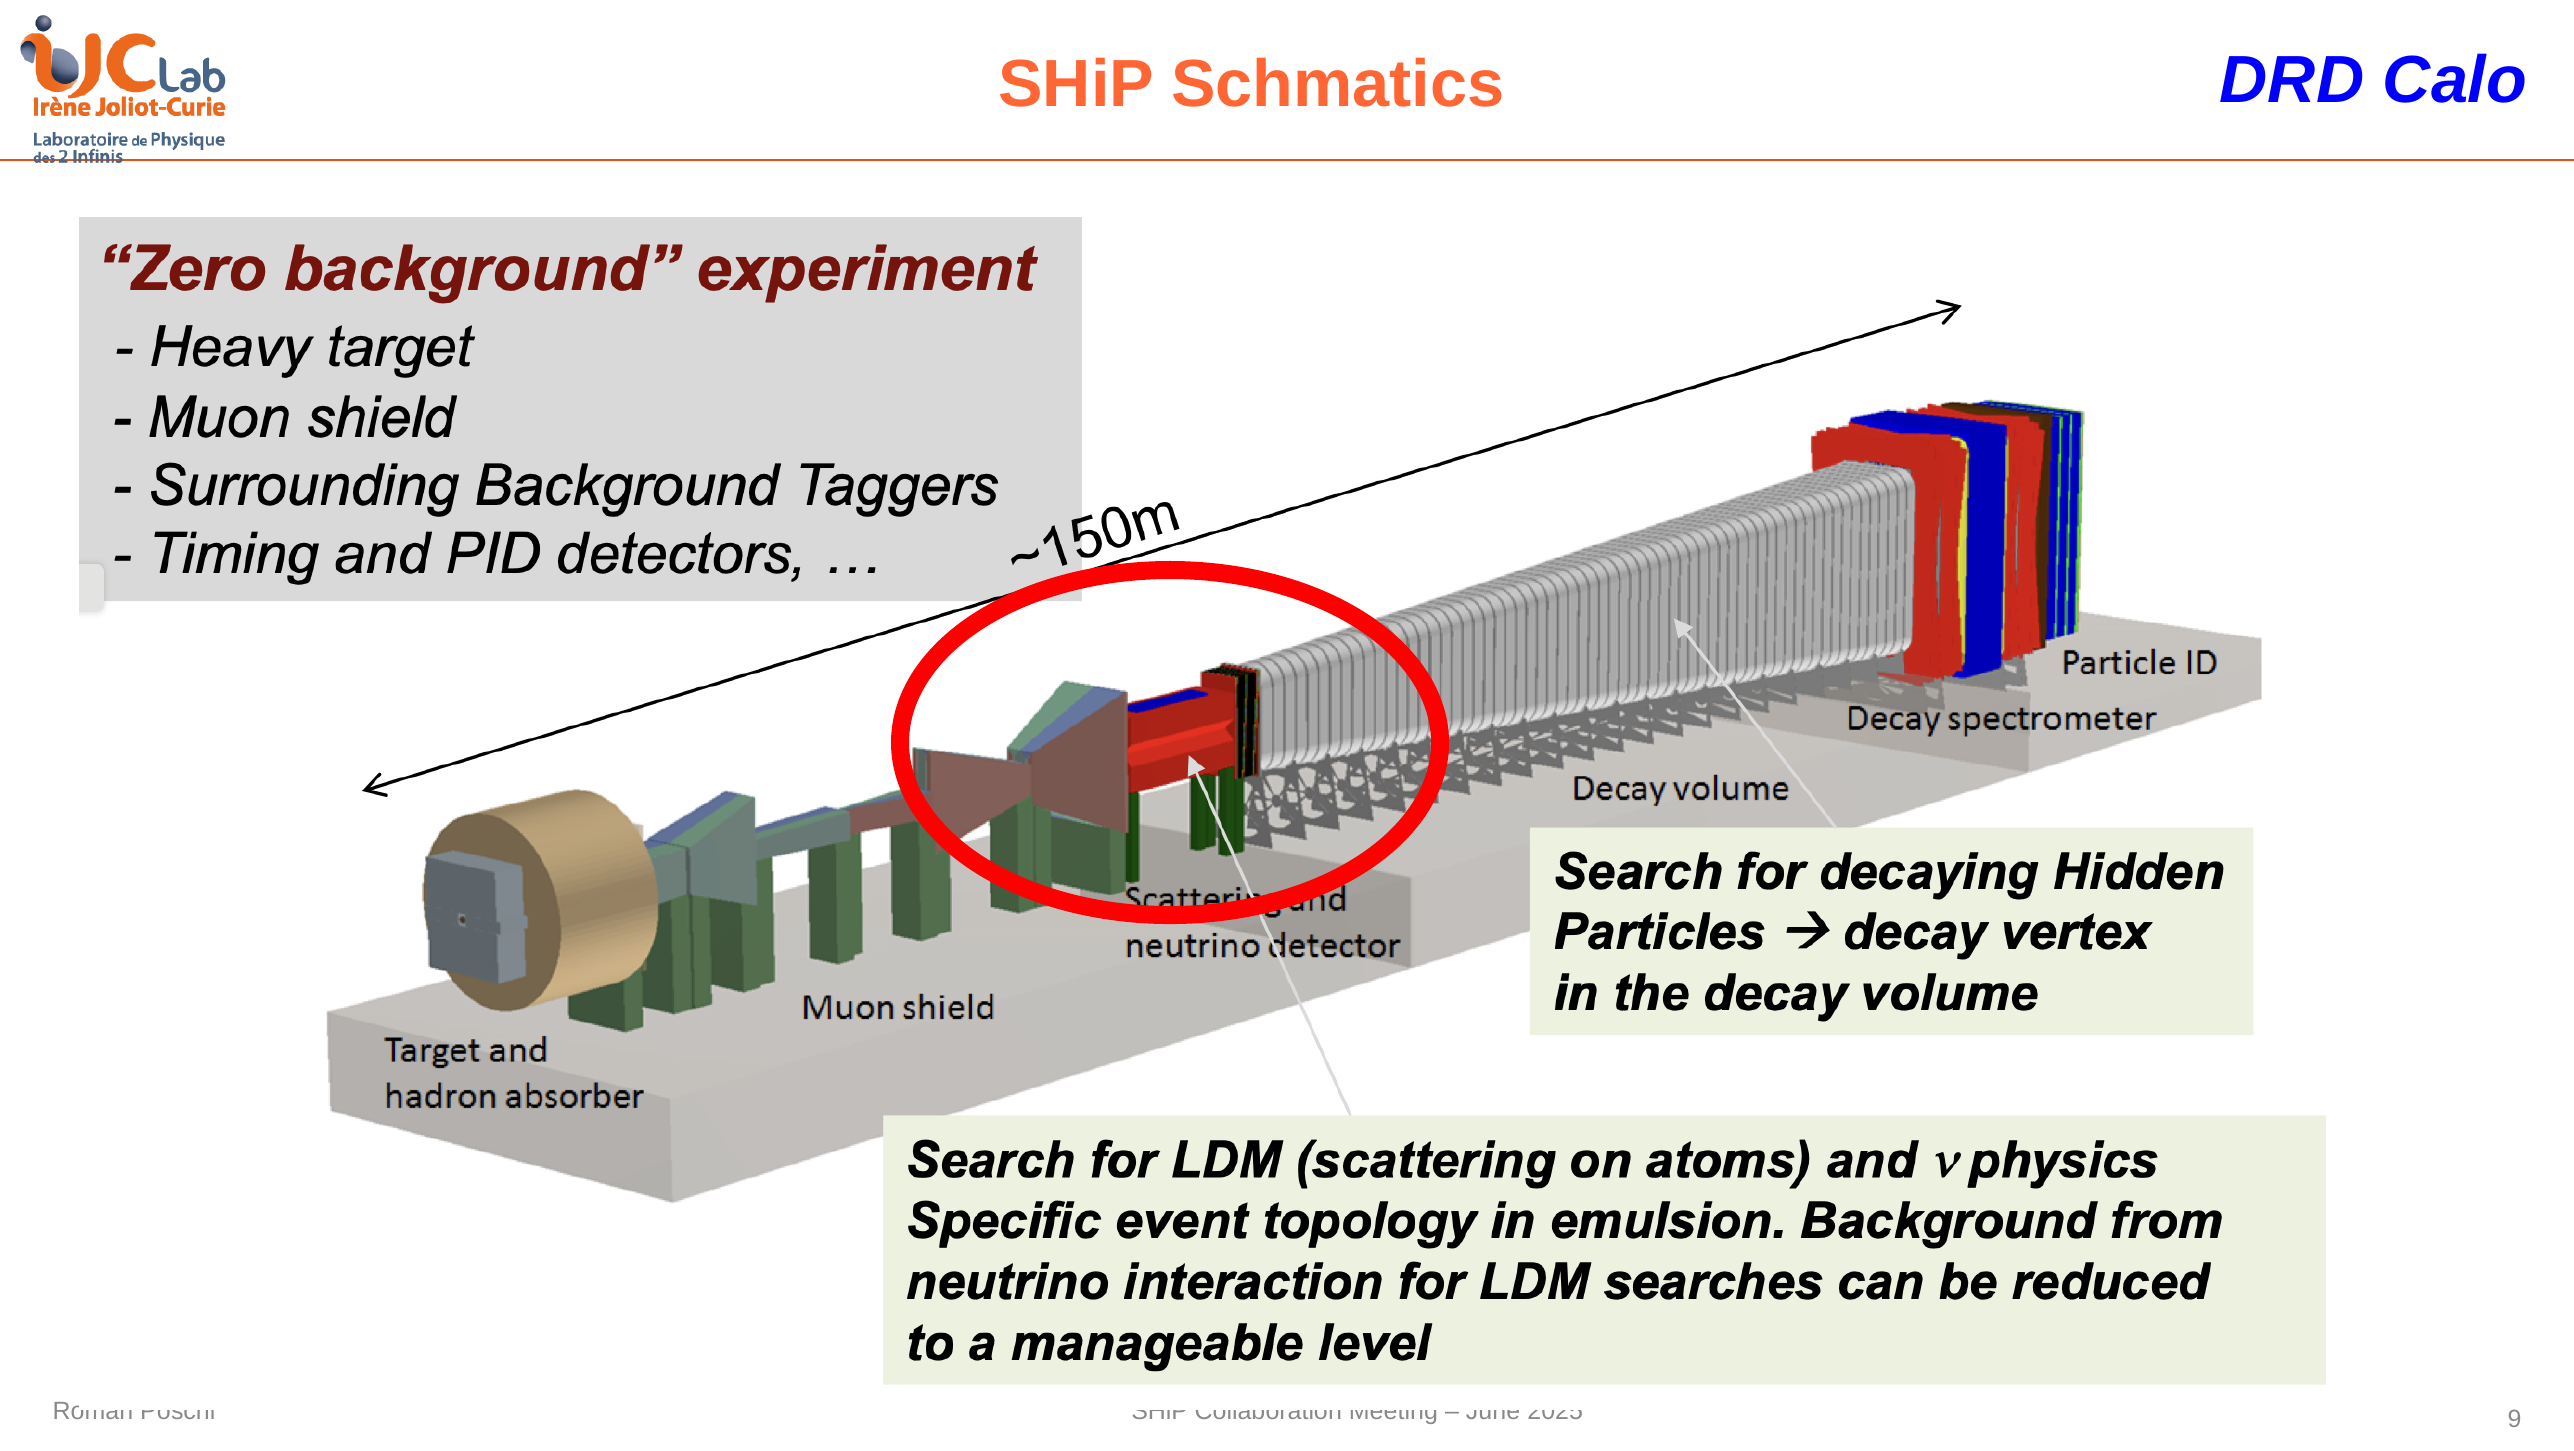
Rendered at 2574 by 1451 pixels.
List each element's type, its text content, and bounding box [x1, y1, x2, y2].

title SHiP Schmatics [93, 34, 2410, 132]
picture [4, 0, 241, 178]
picture [79, 209, 2326, 1411]
